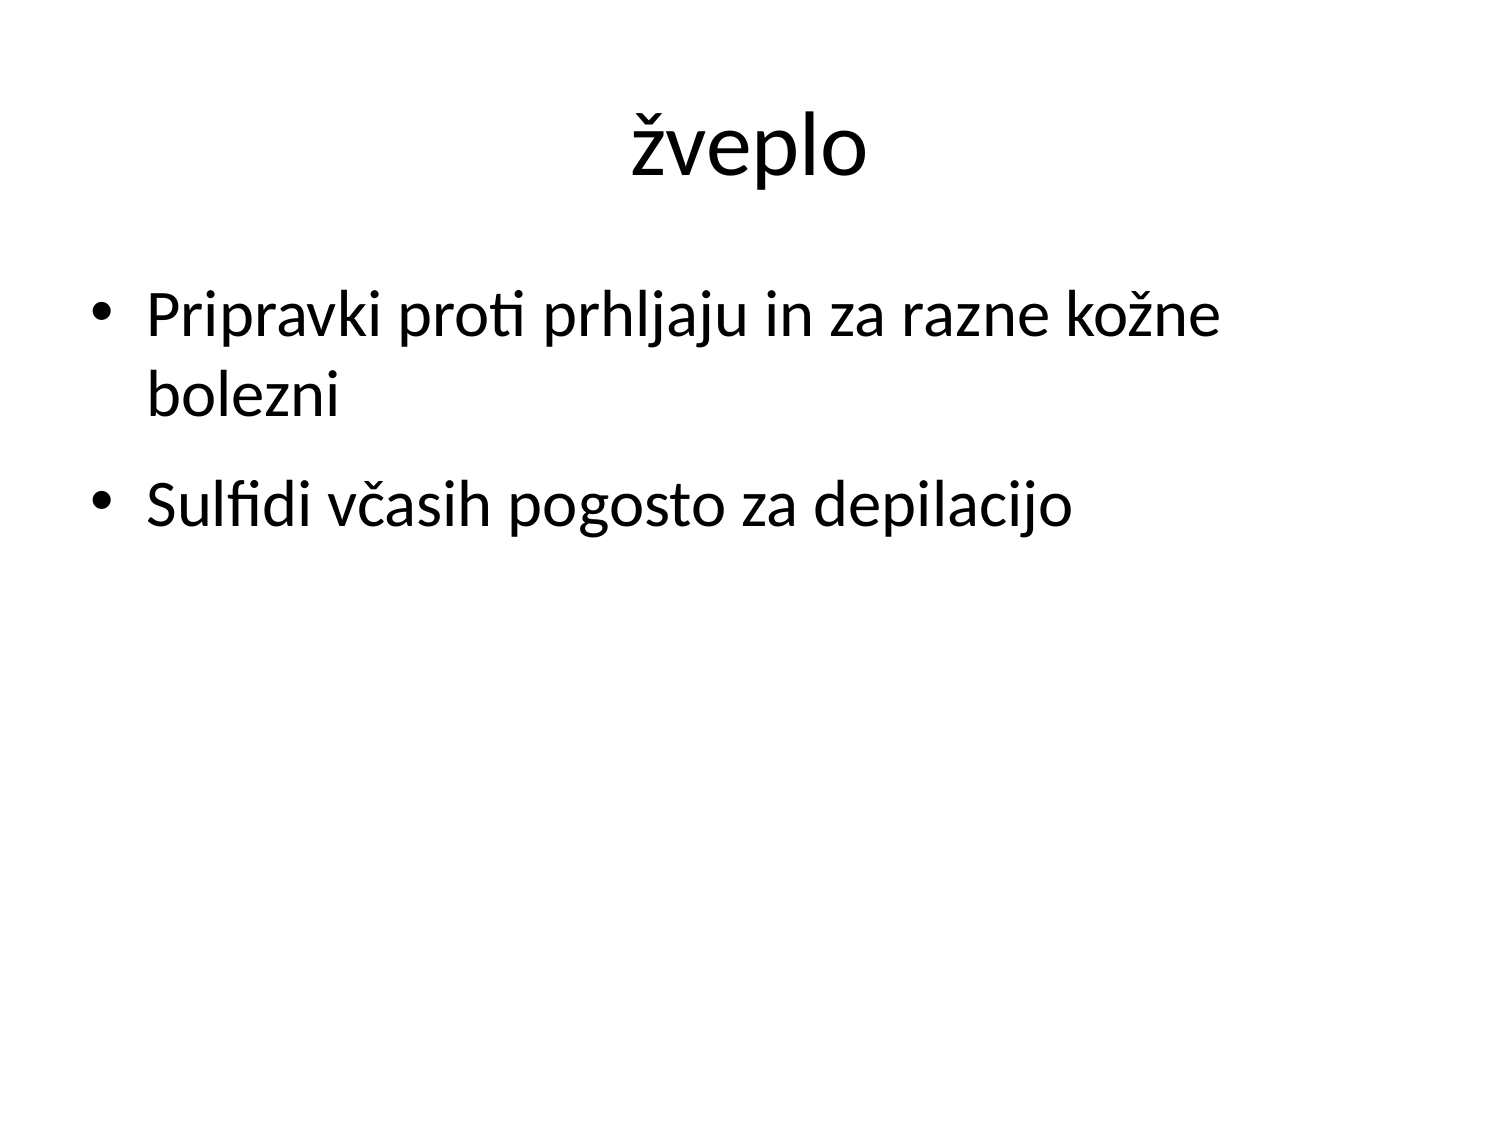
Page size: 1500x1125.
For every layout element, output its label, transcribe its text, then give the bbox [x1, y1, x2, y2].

list Pripravki proti prhljaju in za razne kožne bolezni Sulfidi včasih pogosto za depilacijo [75, 262, 1425, 1005]
title žveplo [75, 45, 1425, 233]
